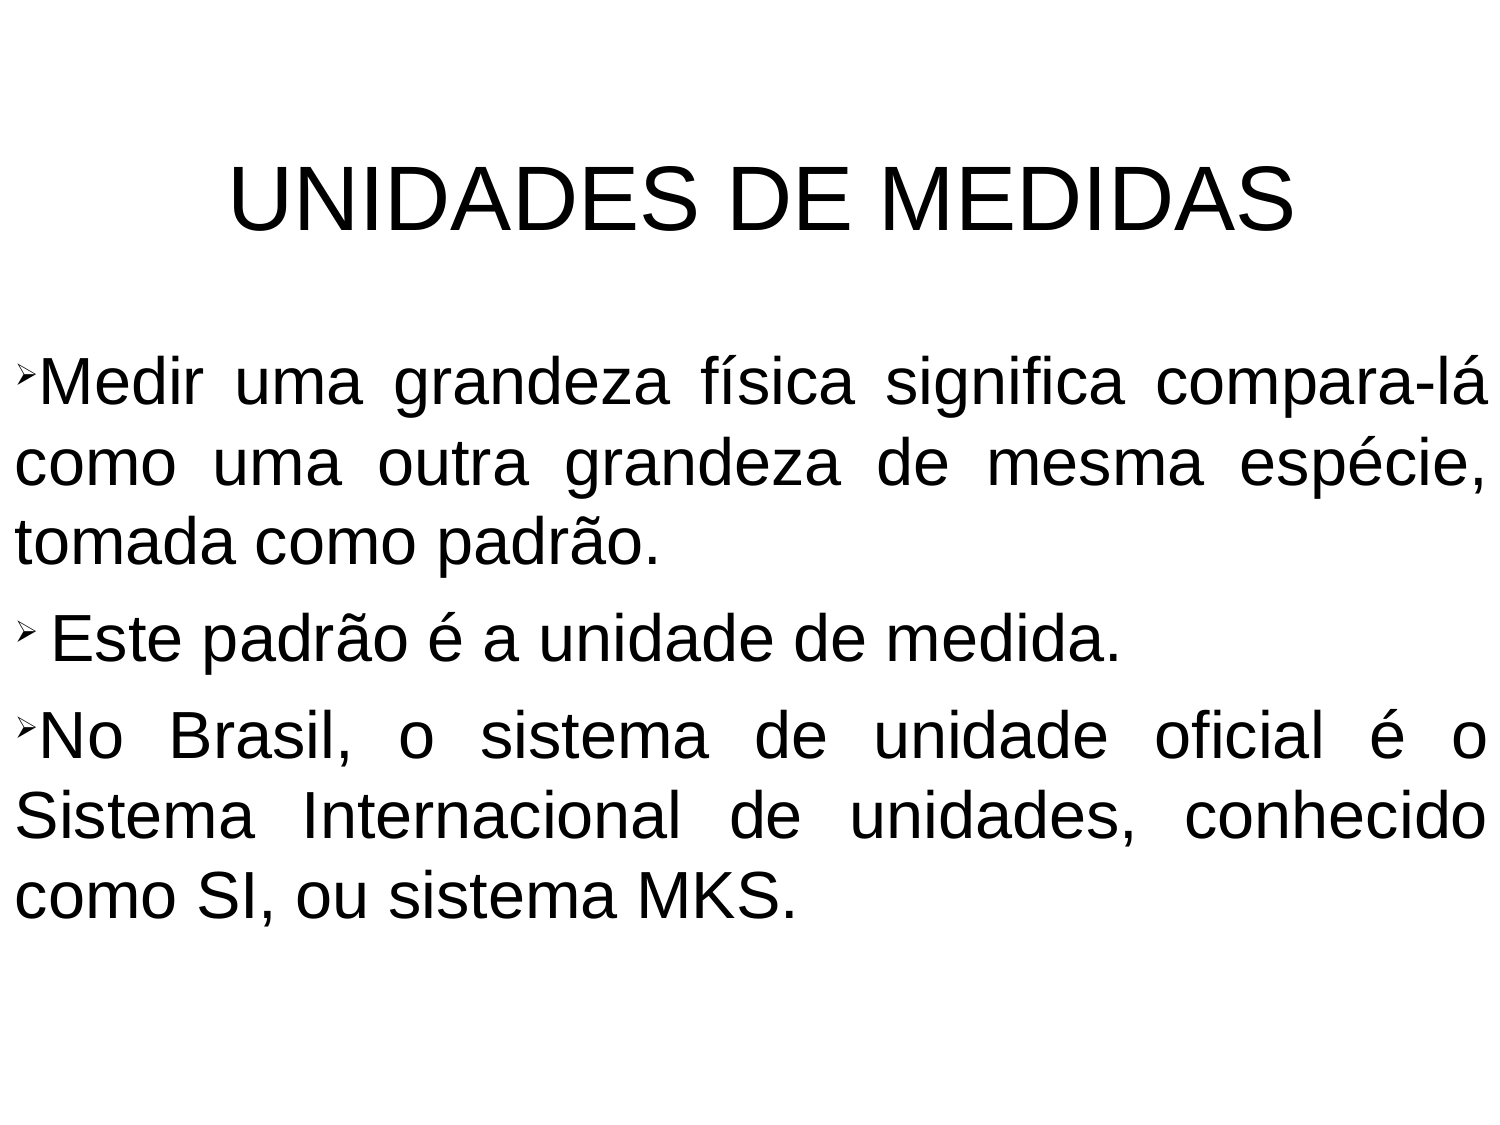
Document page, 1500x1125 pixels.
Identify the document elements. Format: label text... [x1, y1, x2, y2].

title UNIDADES DE MEDIDAS [125, 99, 1401, 288]
subtitle Medir uma grandeza física significa compara-lá como uma outra grandeza de mesma espécie, tomada como padrão. Este padrão é a unidade de medida. No Brasil, o sistema de unidade oficial é o Sistema Internacional de unidades, conhecido como SI, ou sistema MKS. [0, 330, 1500, 973]
